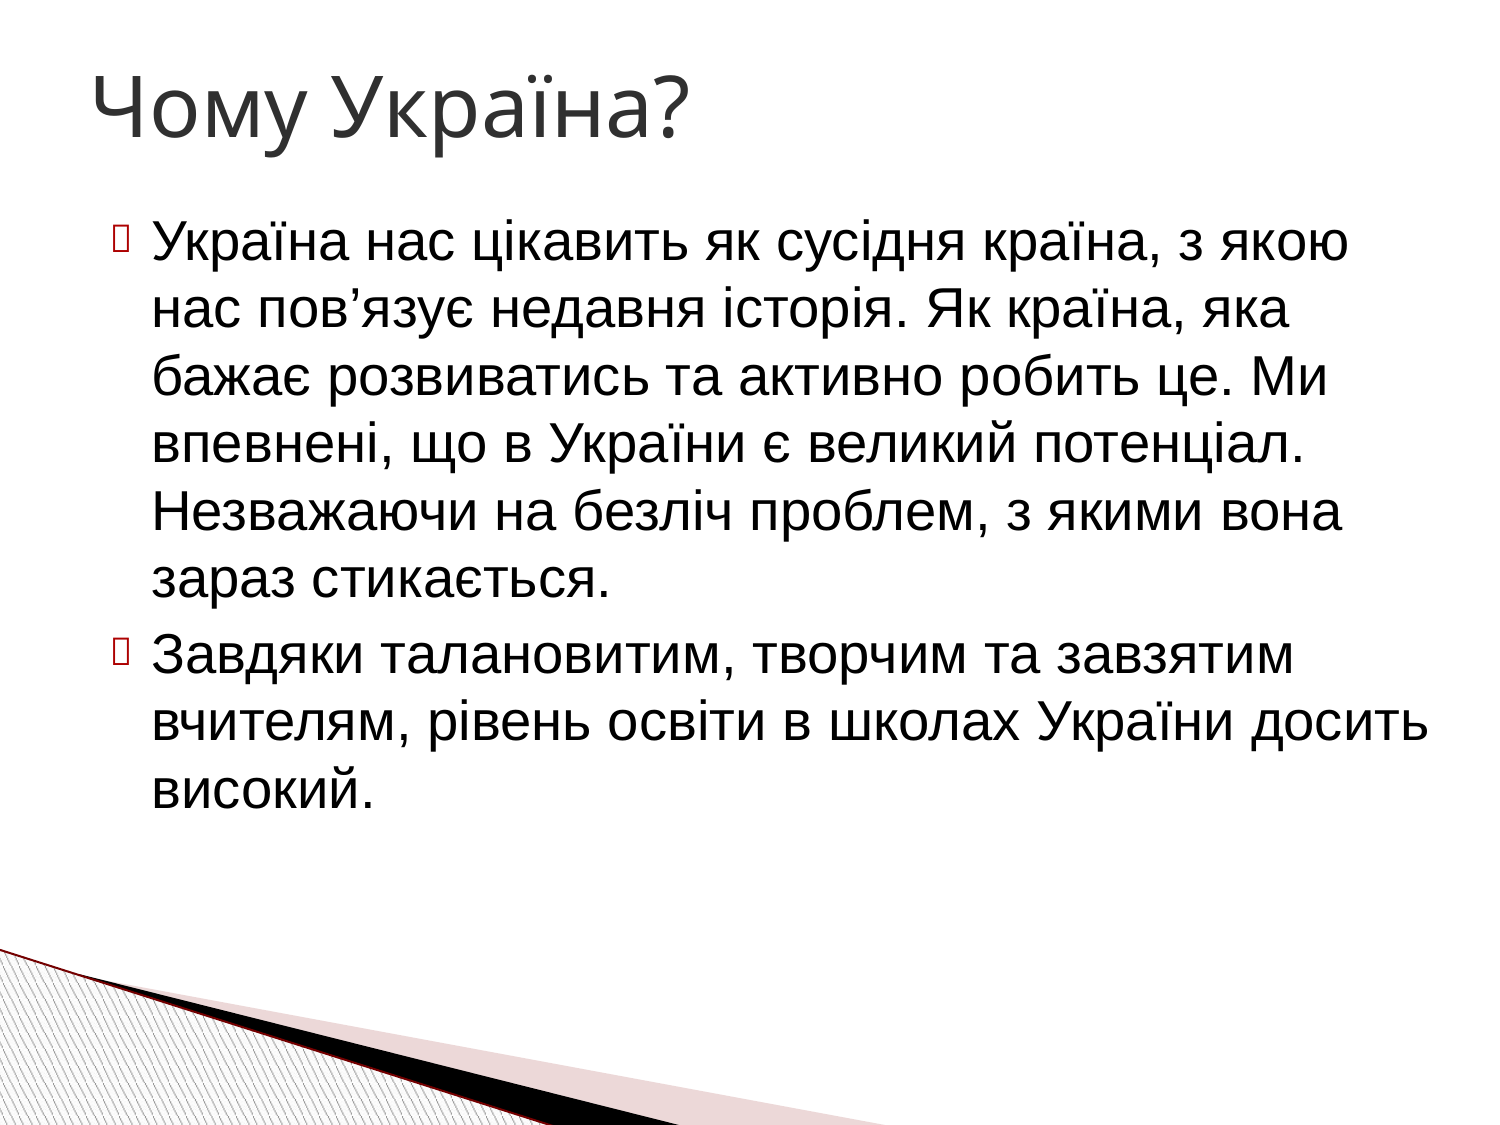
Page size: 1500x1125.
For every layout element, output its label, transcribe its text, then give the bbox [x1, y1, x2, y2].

picture [0, 952, 543, 1125]
list Україна нас цікавить як сусідня країна, з якою нас пов’язує недавня історія. Як країна, яка бажає розвиватись та активно робить це. Ми впевнені, що в України є великий потенціал. Незважаючи на безліч проблем, з якими вона зараз стикається. Завдяки талановитим, творчим та завзятим вчителям, рівень освіти в школах України досить високий. [76, 196, 1471, 1036]
title Чому Україна? [75, 45, 916, 233]
